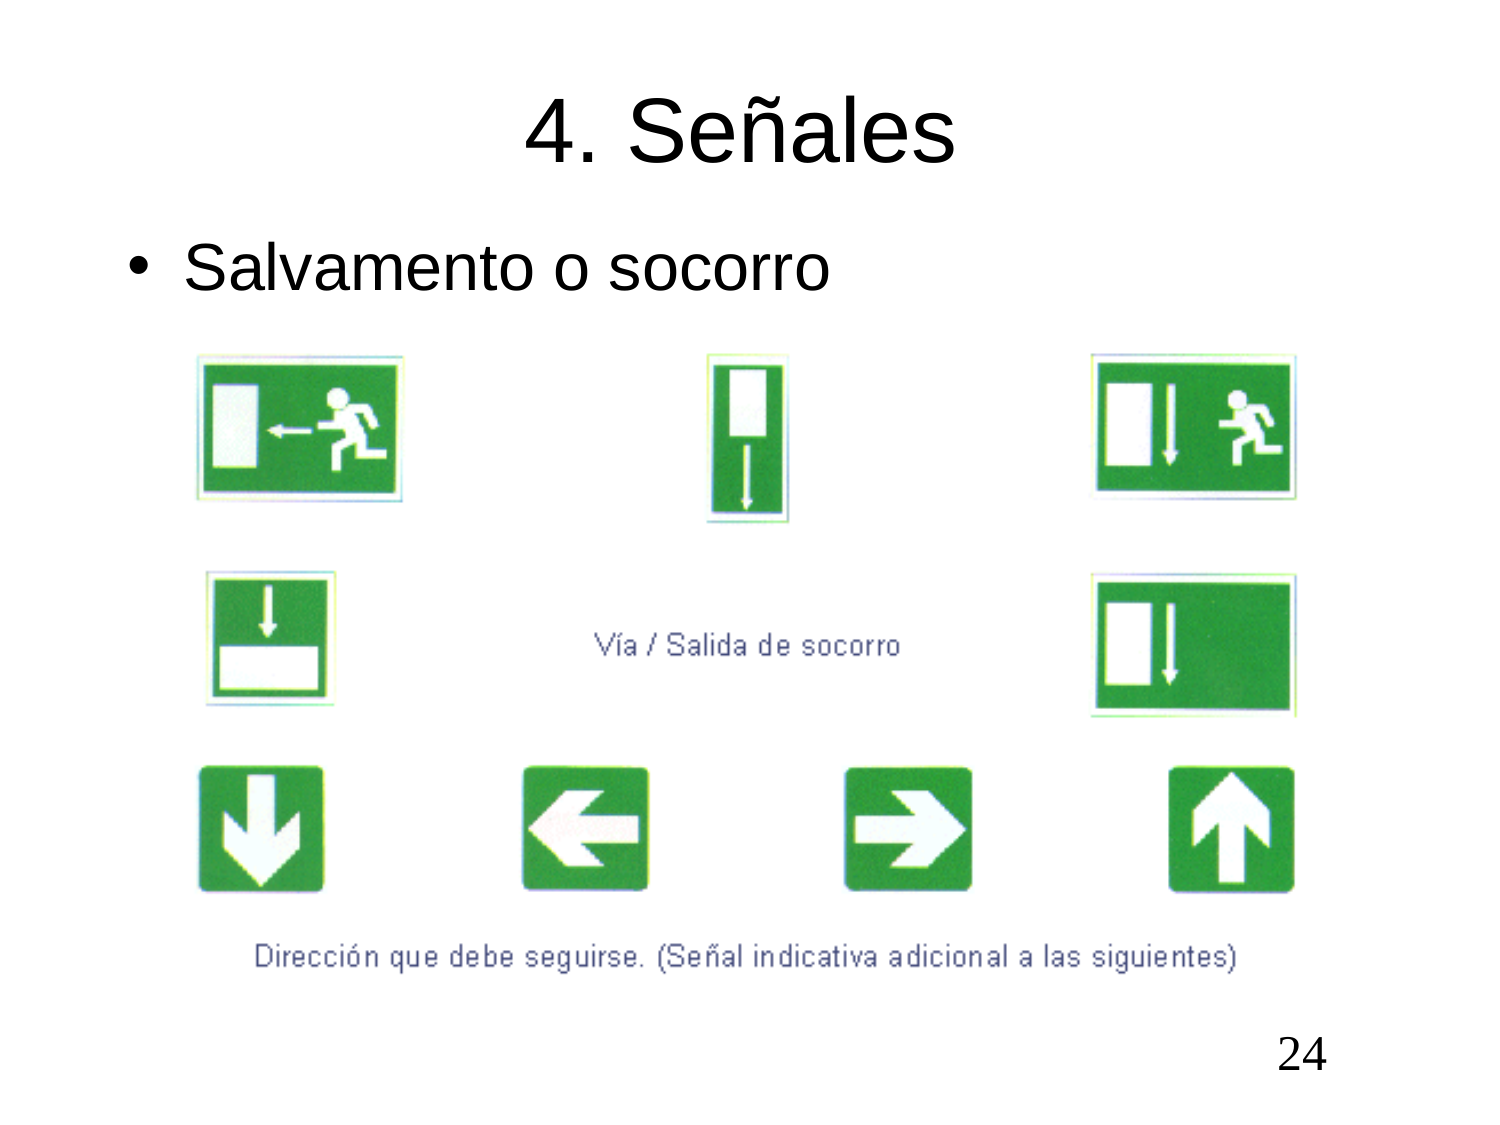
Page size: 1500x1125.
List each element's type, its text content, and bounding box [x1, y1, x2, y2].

list Salvamento o socorro [112, 216, 1388, 1000]
title 4. Señales [104, 32, 1380, 220]
chart [122, 320, 1382, 1004]
